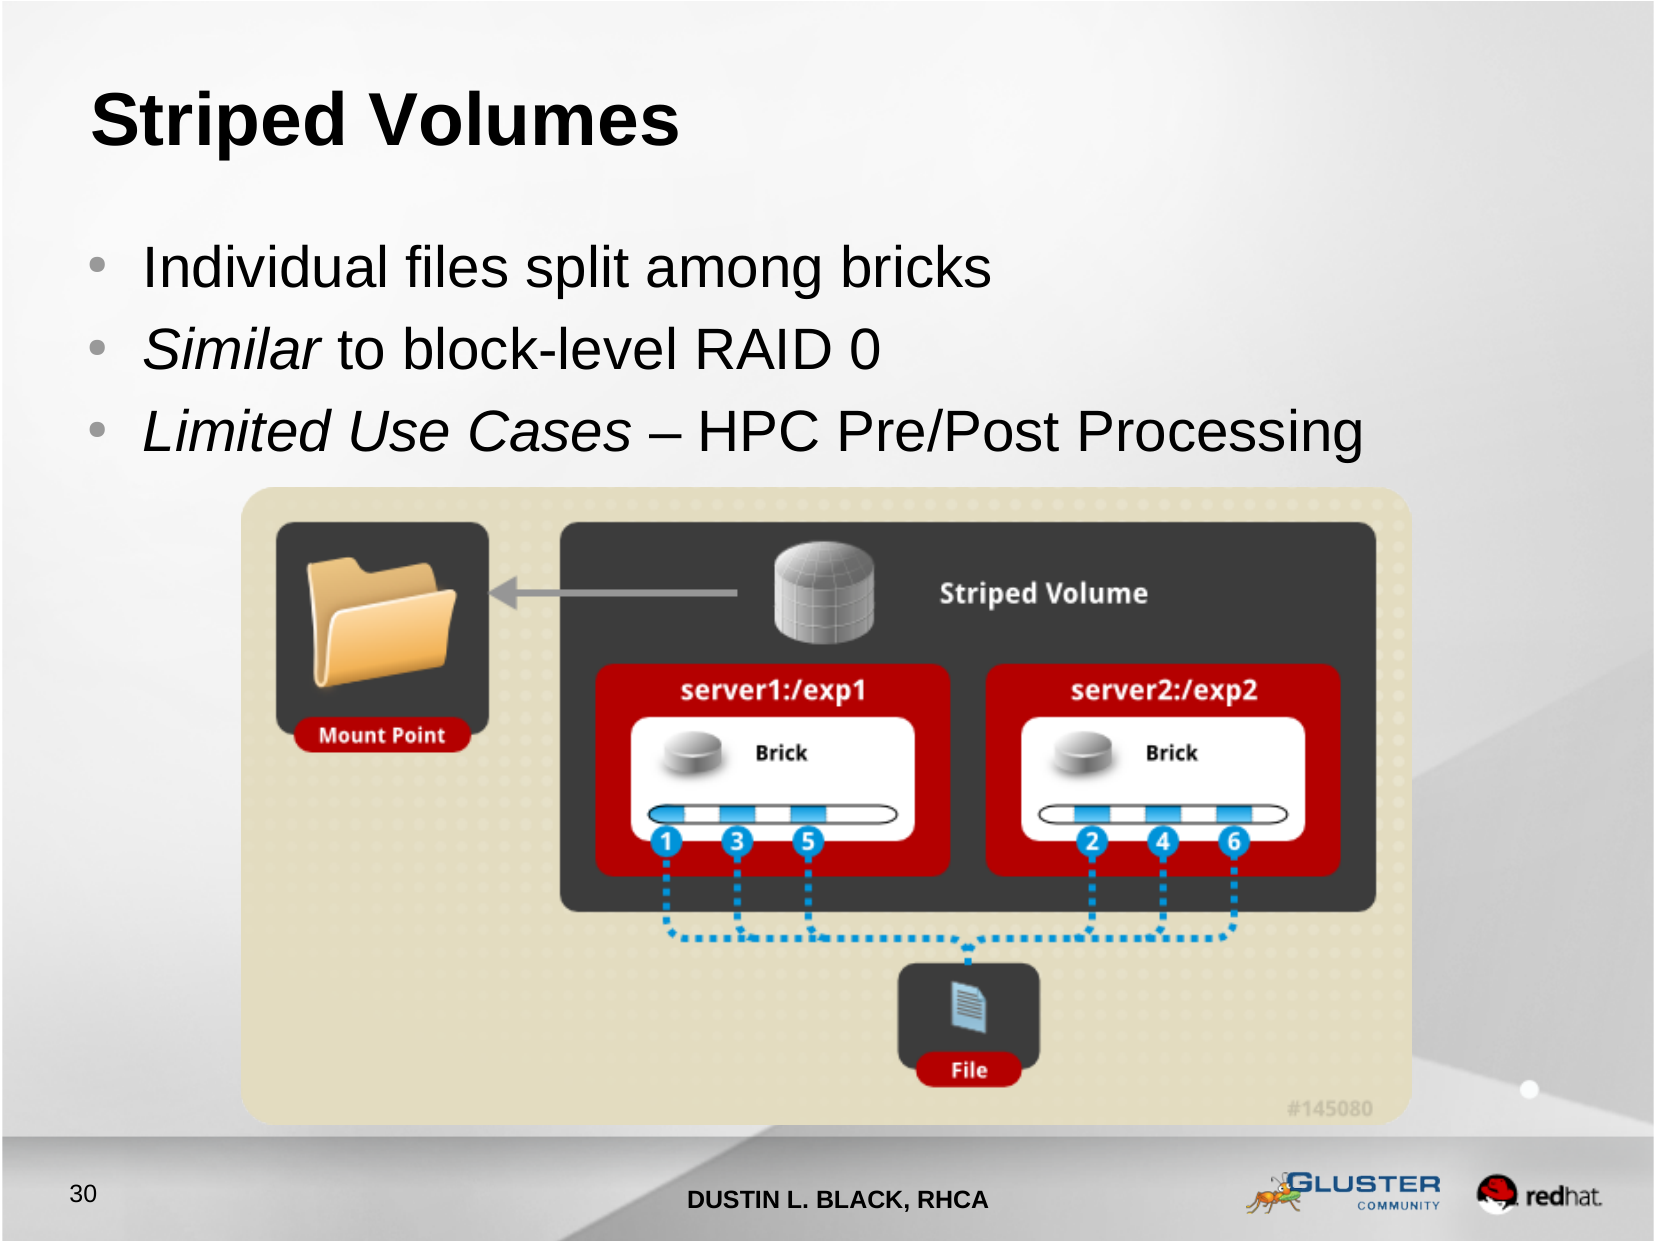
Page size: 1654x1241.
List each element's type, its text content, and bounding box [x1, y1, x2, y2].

title Striped Volumes [90, 15, 1579, 223]
list Individual files split among bricks Similar to block-level RAID 0 Limited Use Cases – HPC Pre/Post Processing [86, 232, 1576, 1111]
picture [2, 1, 1654, 1241]
